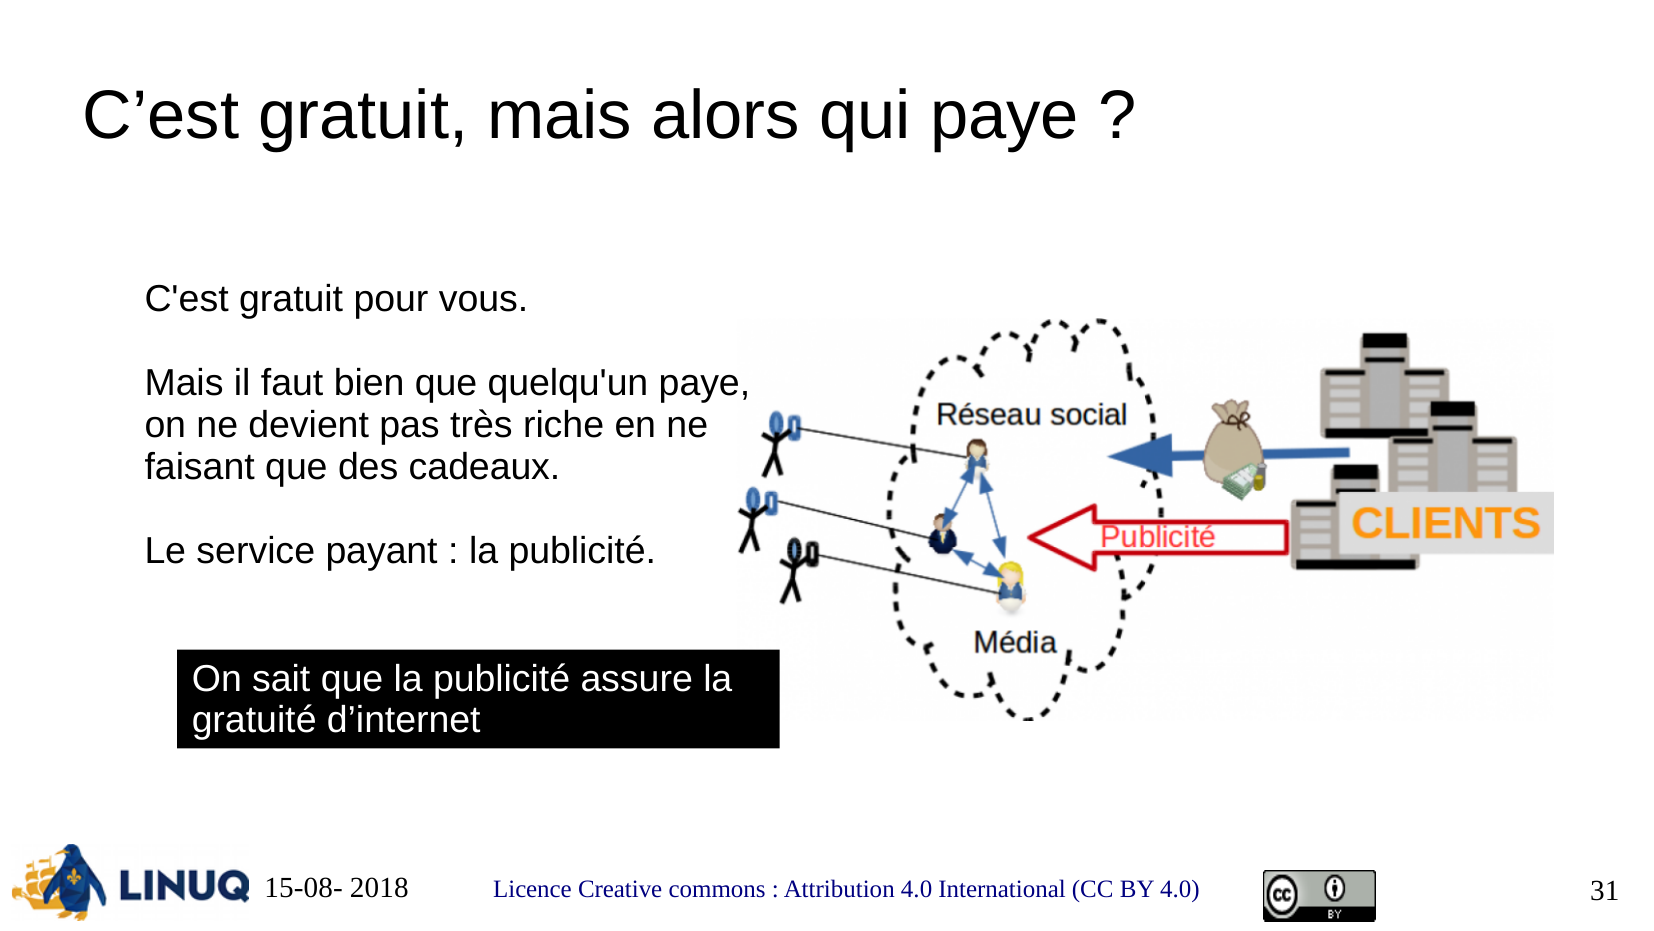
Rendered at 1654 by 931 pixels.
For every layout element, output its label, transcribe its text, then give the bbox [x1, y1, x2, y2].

title C’est gratuit, mais alors qui paye ? [82, 37, 1571, 193]
text_box C'est gratuit pour vous. Mais il faut bien que quelqu'un paye, on ne devient pas très riche en ne faisant que des cadeaux. Le service payant : la publicité. [129, 270, 811, 579]
picture [11, 844, 249, 921]
text_box On sait que la publicité assure la gratuité d’internet [177, 649, 780, 749]
picture [1263, 870, 1376, 922]
picture [736, 318, 1554, 721]
